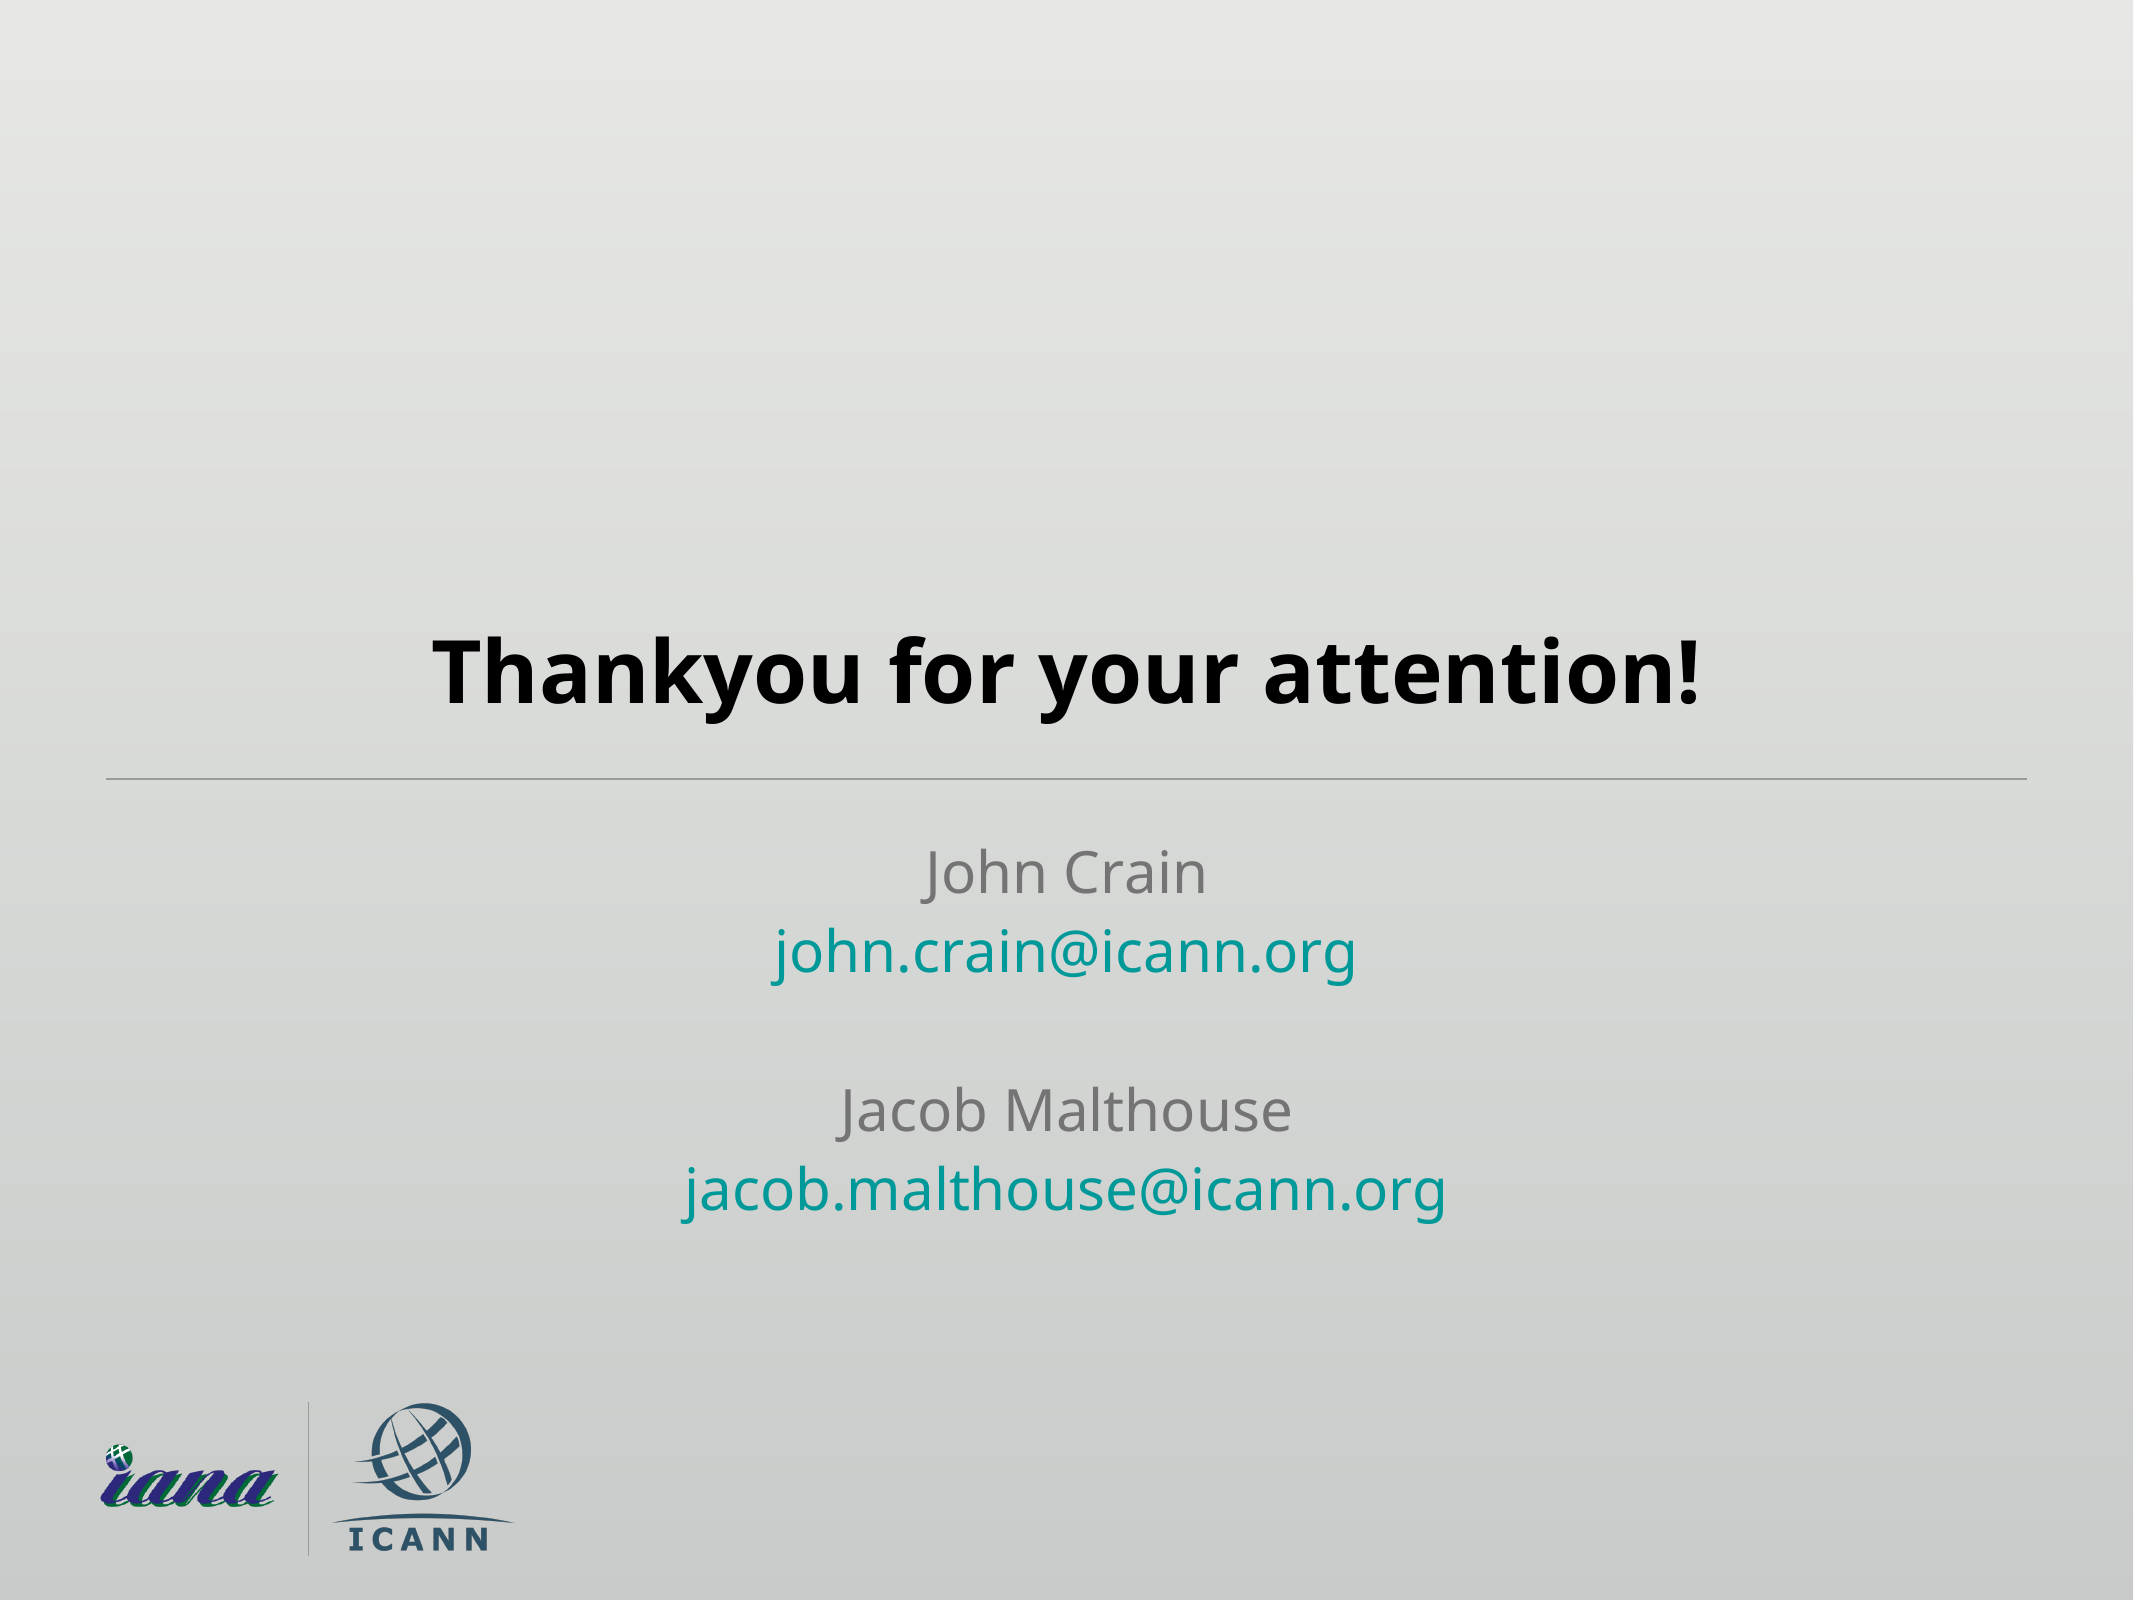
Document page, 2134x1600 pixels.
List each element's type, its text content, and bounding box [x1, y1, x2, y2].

title Thankyou for your attention! [93, 216, 2040, 738]
picture [0, 1349, 517, 1600]
list John Crain john.crain@icann.org Jacob Malthouse jacob.malthouse@icann.org [93, 822, 2040, 1344]
